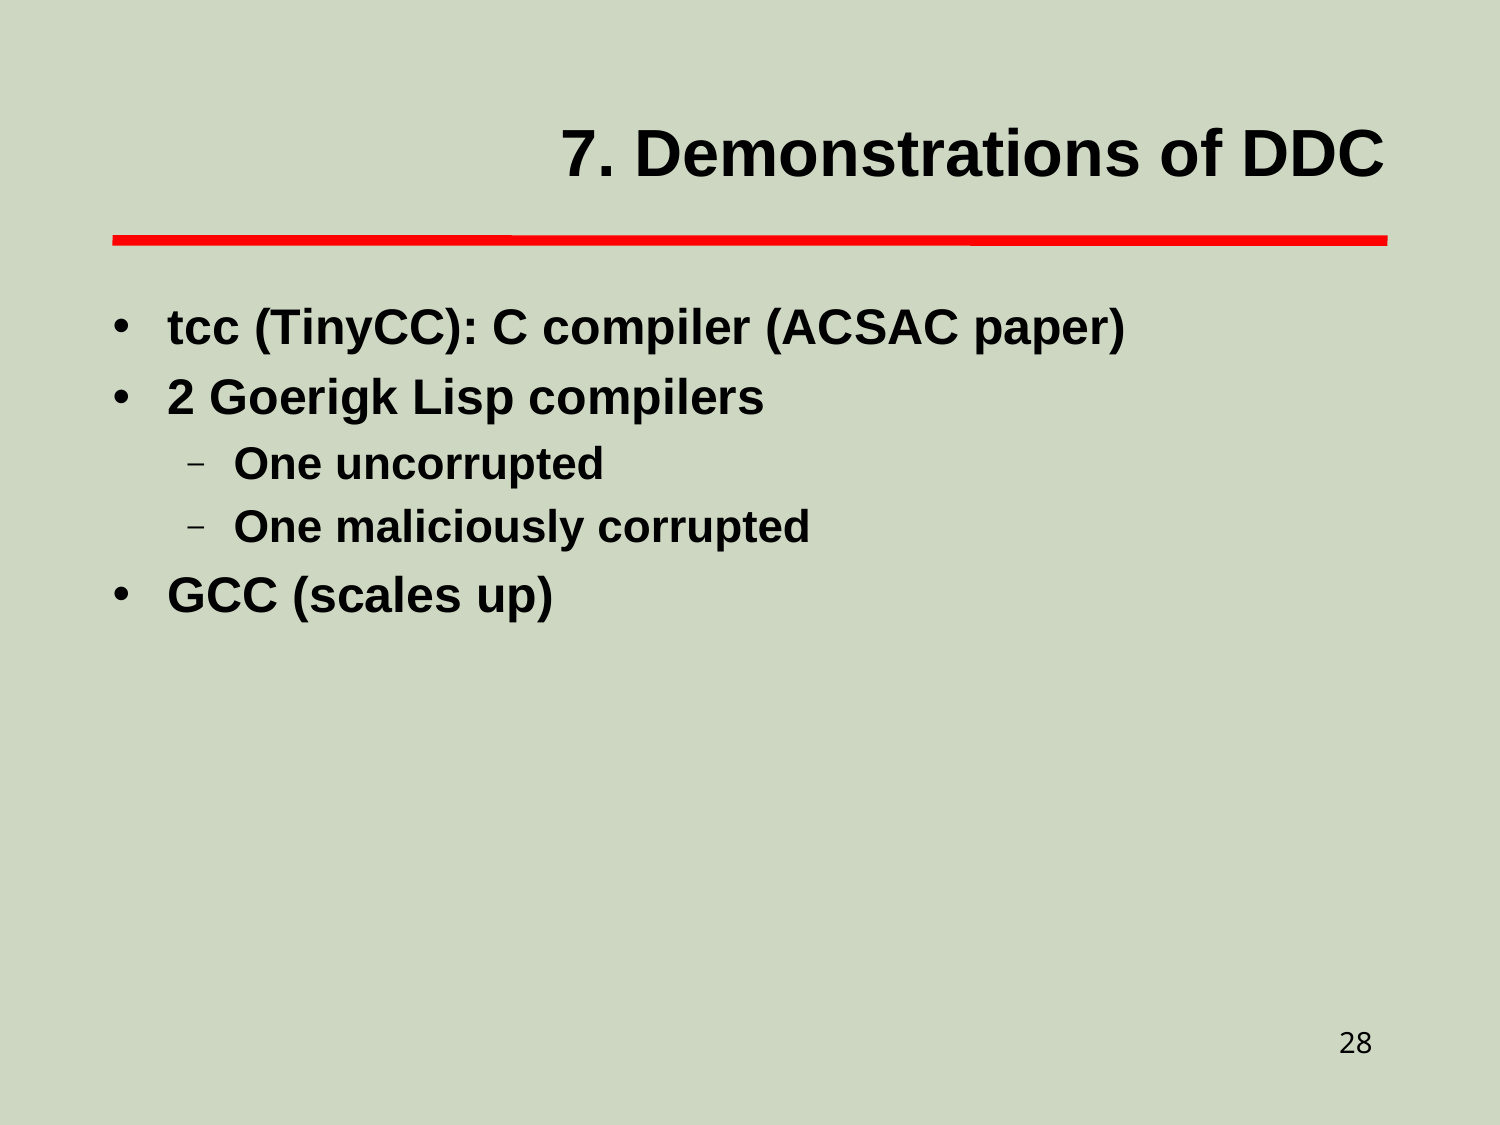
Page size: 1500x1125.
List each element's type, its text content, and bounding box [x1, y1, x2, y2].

list tcc (TinyCC): C compiler (ACSAC paper) 2 Goerigk Lisp compilers One uncorrupted One maliciously corrupted GCC (scales up) [112, 299, 1387, 1099]
title 7. Demonstrations of DDC [124, 93, 1387, 216]
